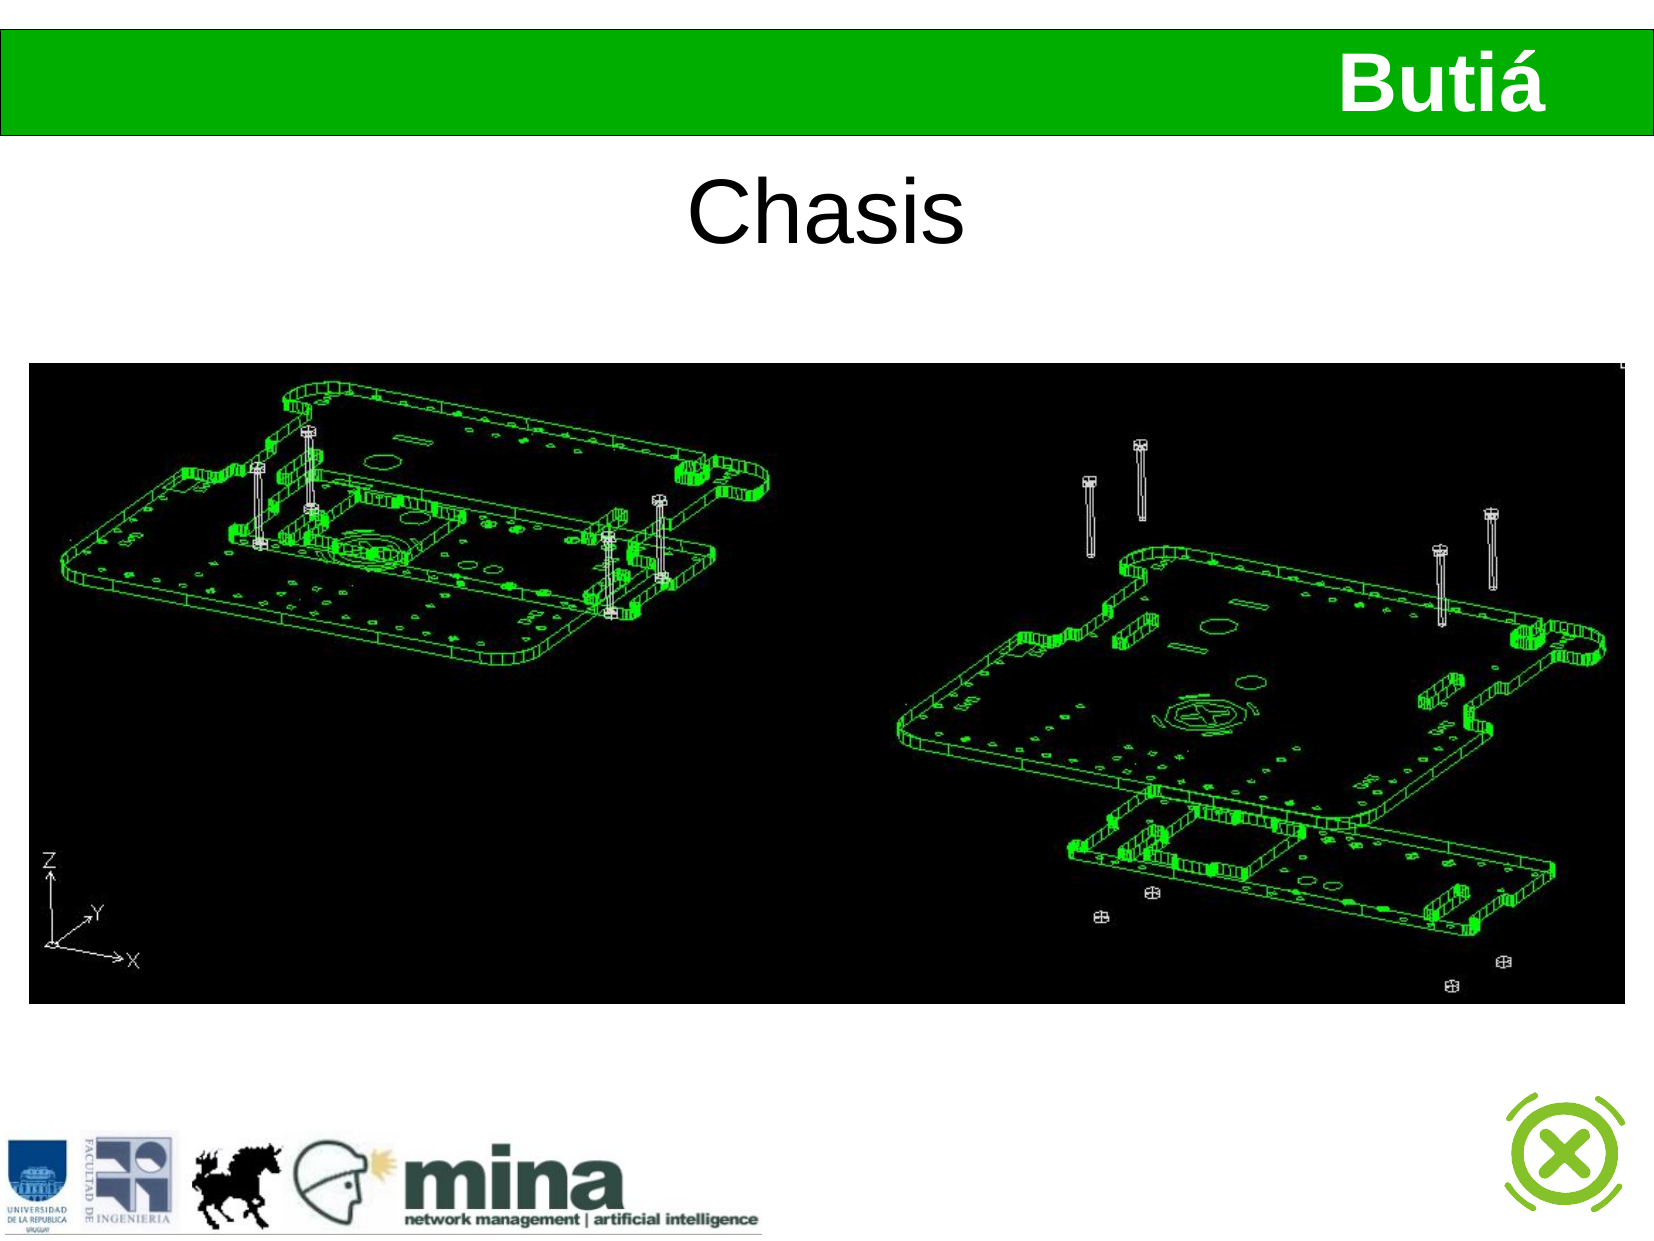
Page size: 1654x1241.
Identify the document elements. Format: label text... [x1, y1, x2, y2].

title Chasis [82, 108, 1571, 316]
picture [5, 1130, 762, 1235]
picture [29, 363, 1625, 1004]
picture [1504, 1092, 1625, 1212]
